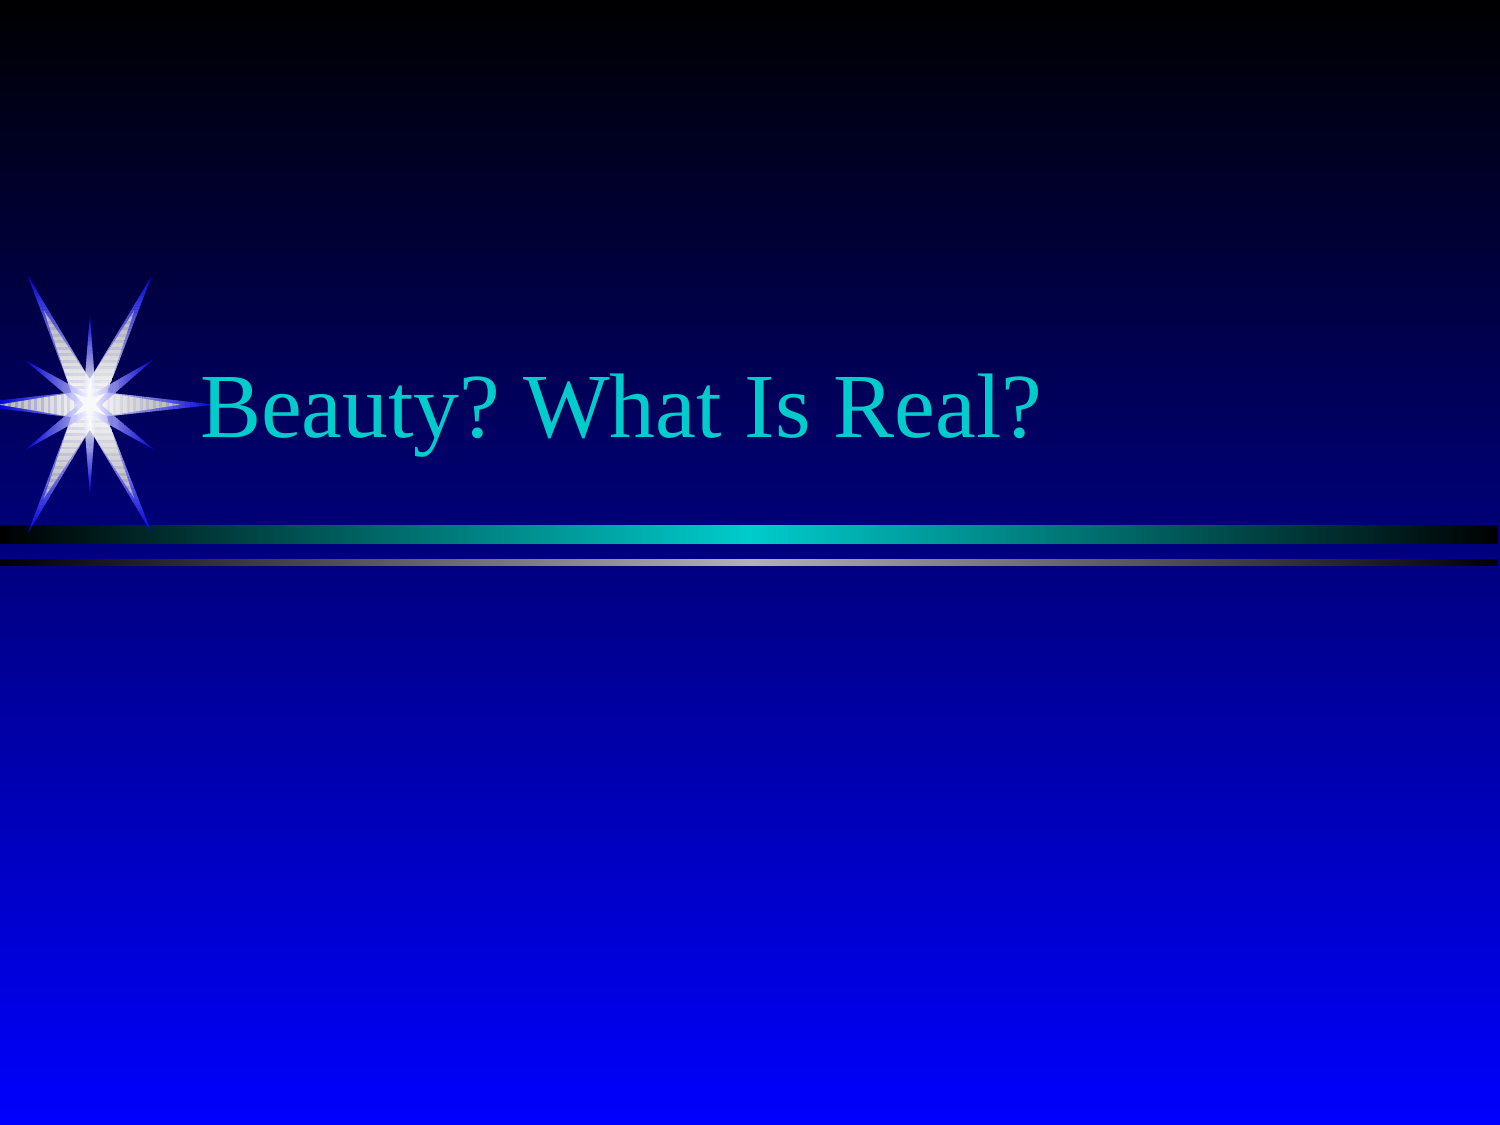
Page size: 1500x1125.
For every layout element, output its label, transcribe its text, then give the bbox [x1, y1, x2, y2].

title Beauty? What Is Real? [200, 312, 1476, 501]
